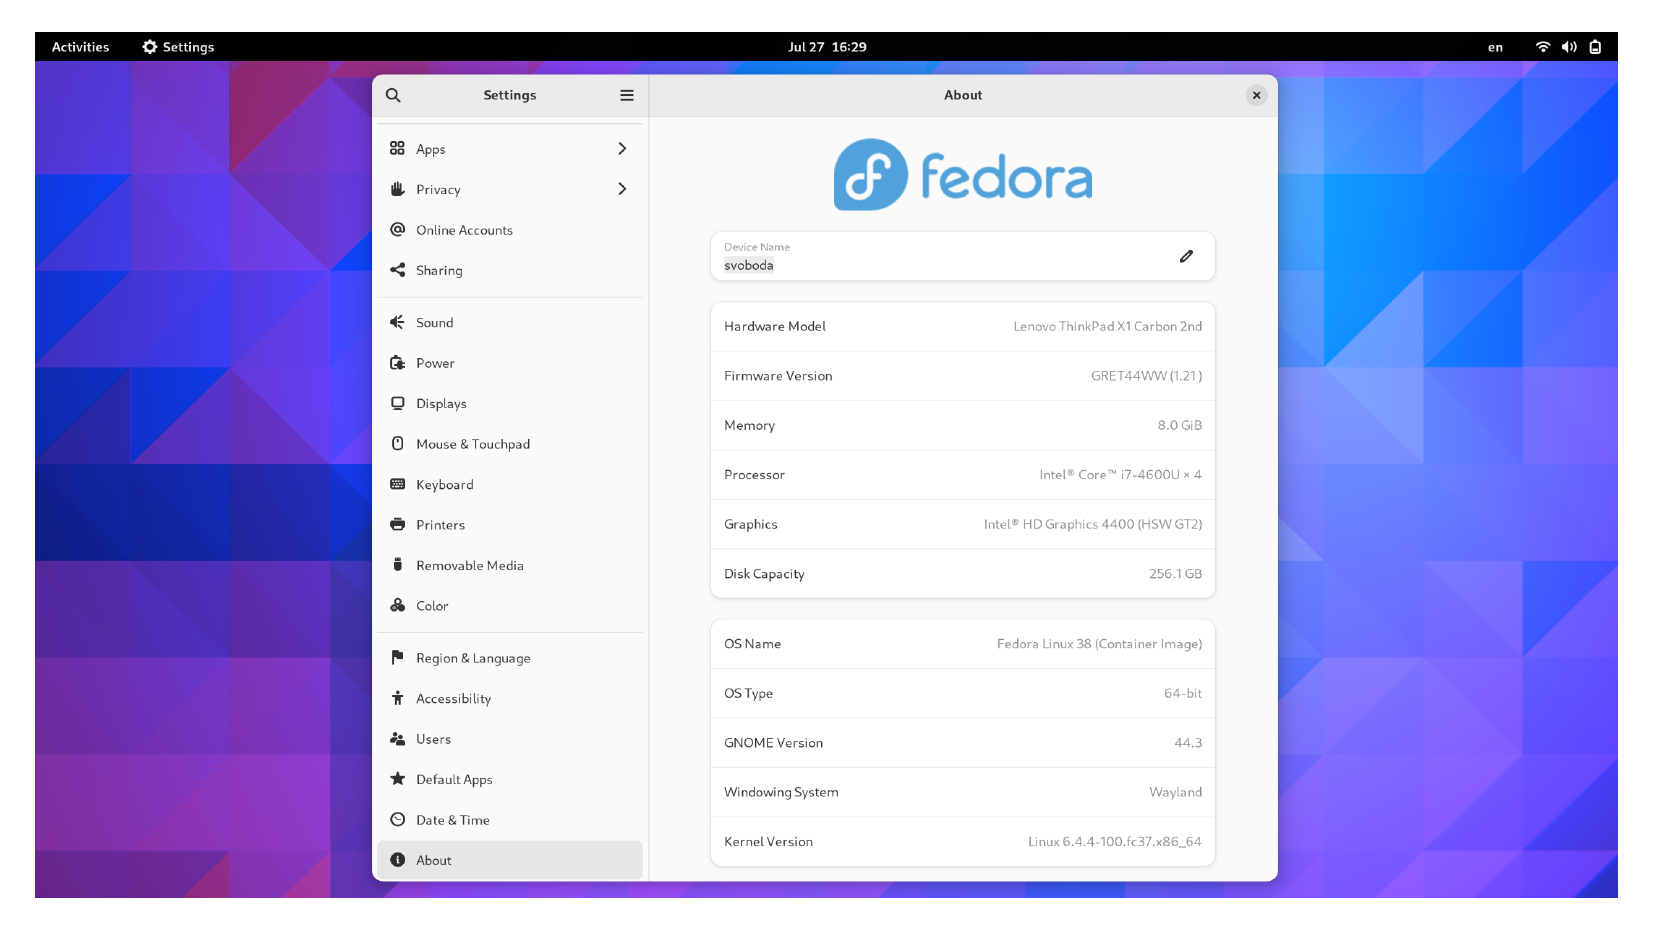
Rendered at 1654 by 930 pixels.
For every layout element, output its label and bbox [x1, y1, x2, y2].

picture [35, 32, 1618, 898]
